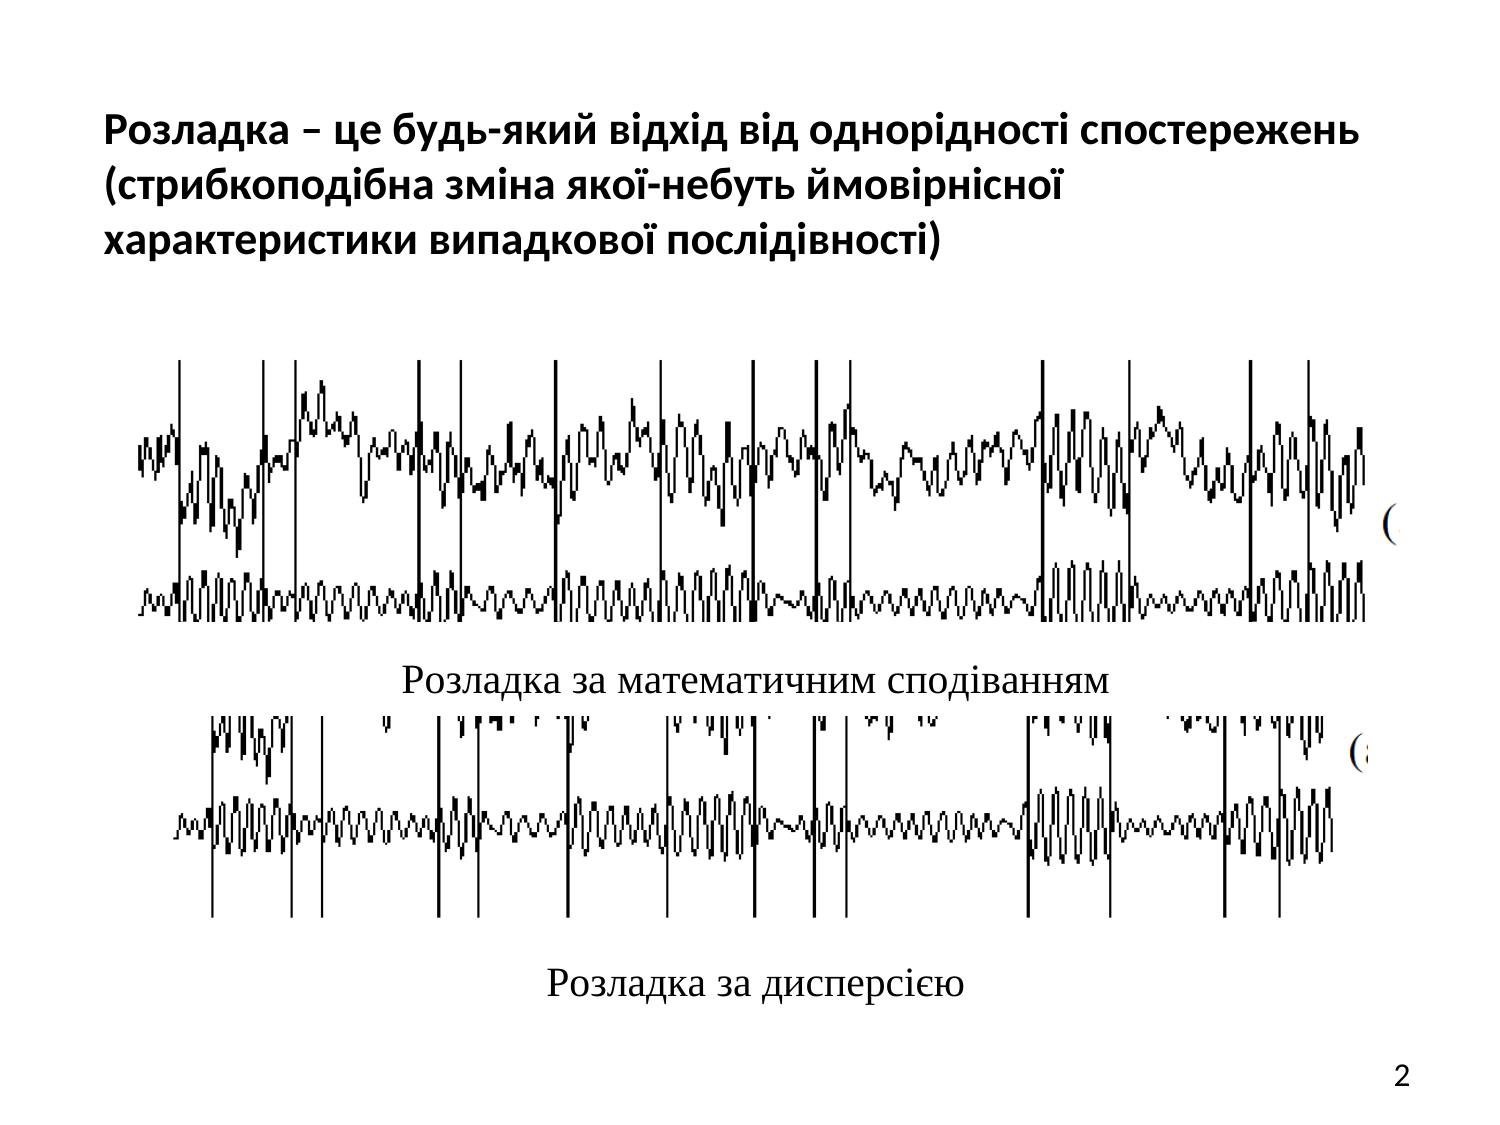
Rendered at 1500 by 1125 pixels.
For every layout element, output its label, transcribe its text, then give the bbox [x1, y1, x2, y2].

picture [100, 302, 1400, 622]
text_box <номер> [1074, 1042, 1426, 1103]
title Розладка – це будь-який відхід від однорідності спостережень (стрибкоподібна зміна якої-небуть ймовірнісної характеристики випадкової послідівності) [88, 36, 1400, 327]
list Розладка за математичним сподіванням Розладка за дисперсією [100, 302, 1412, 1096]
picture [132, 716, 1368, 941]
